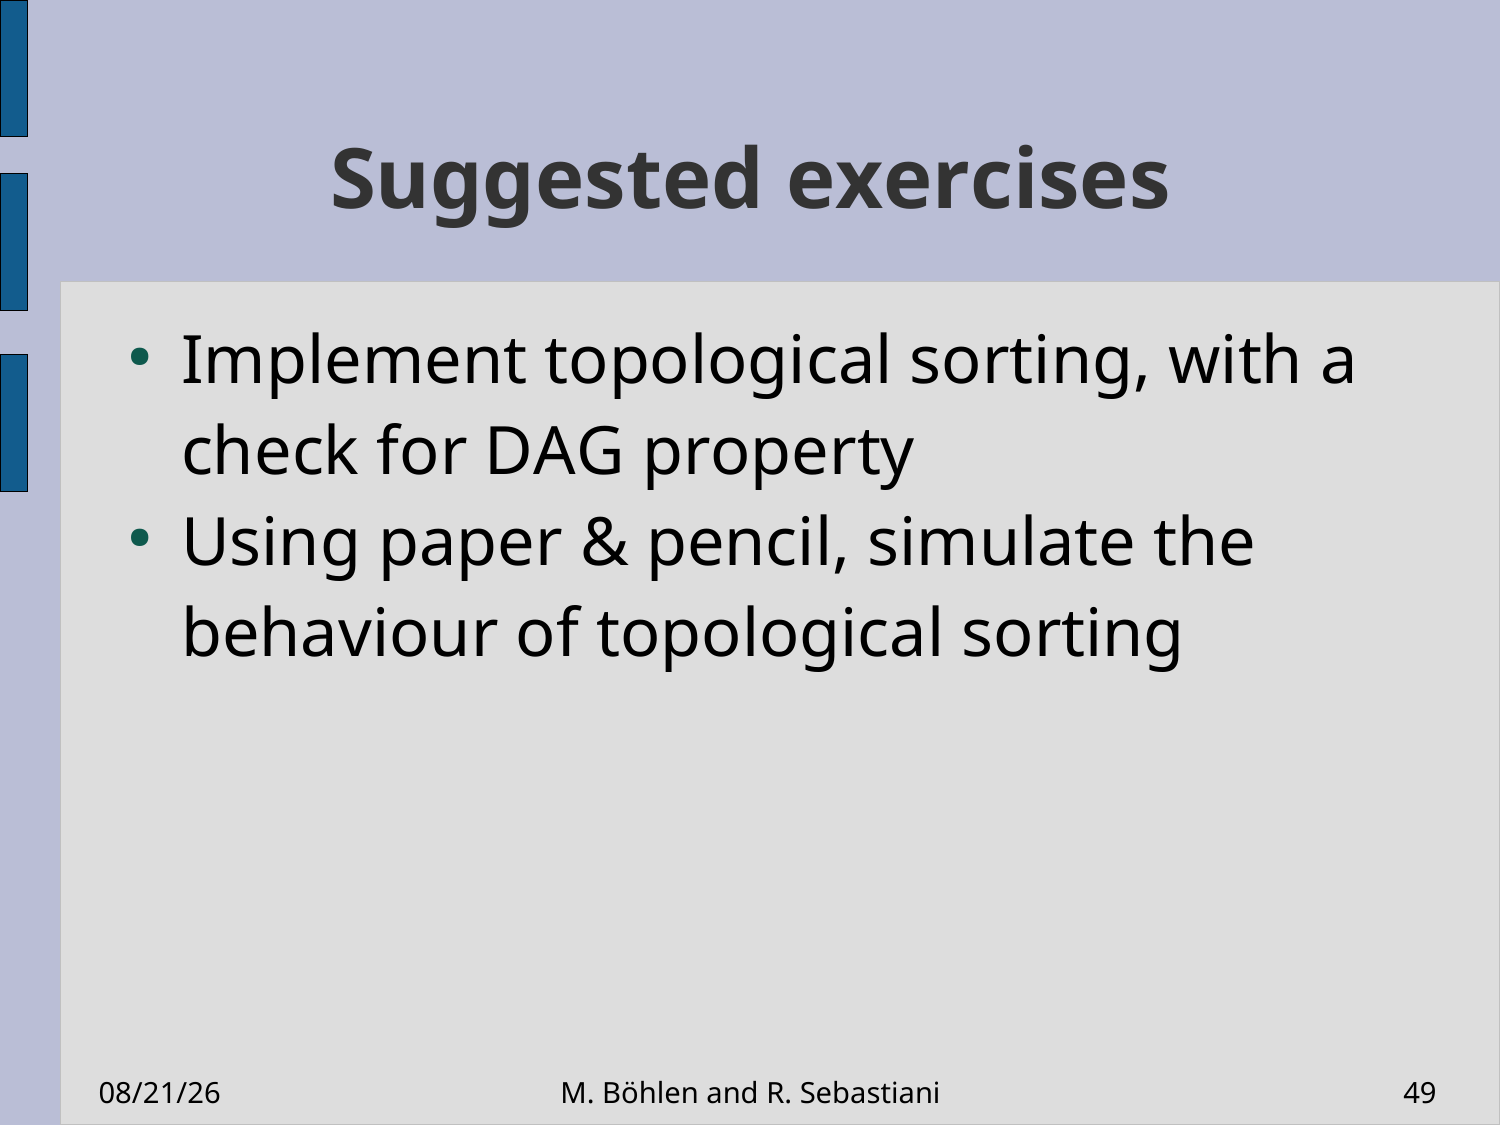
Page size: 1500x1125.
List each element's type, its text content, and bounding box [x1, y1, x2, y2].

title Suggested exercises [110, 82, 1392, 271]
list Implement topological sorting, with a check for DAG property Using paper & pencil, simulate the behaviour of topological sorting [110, 312, 1392, 1022]
